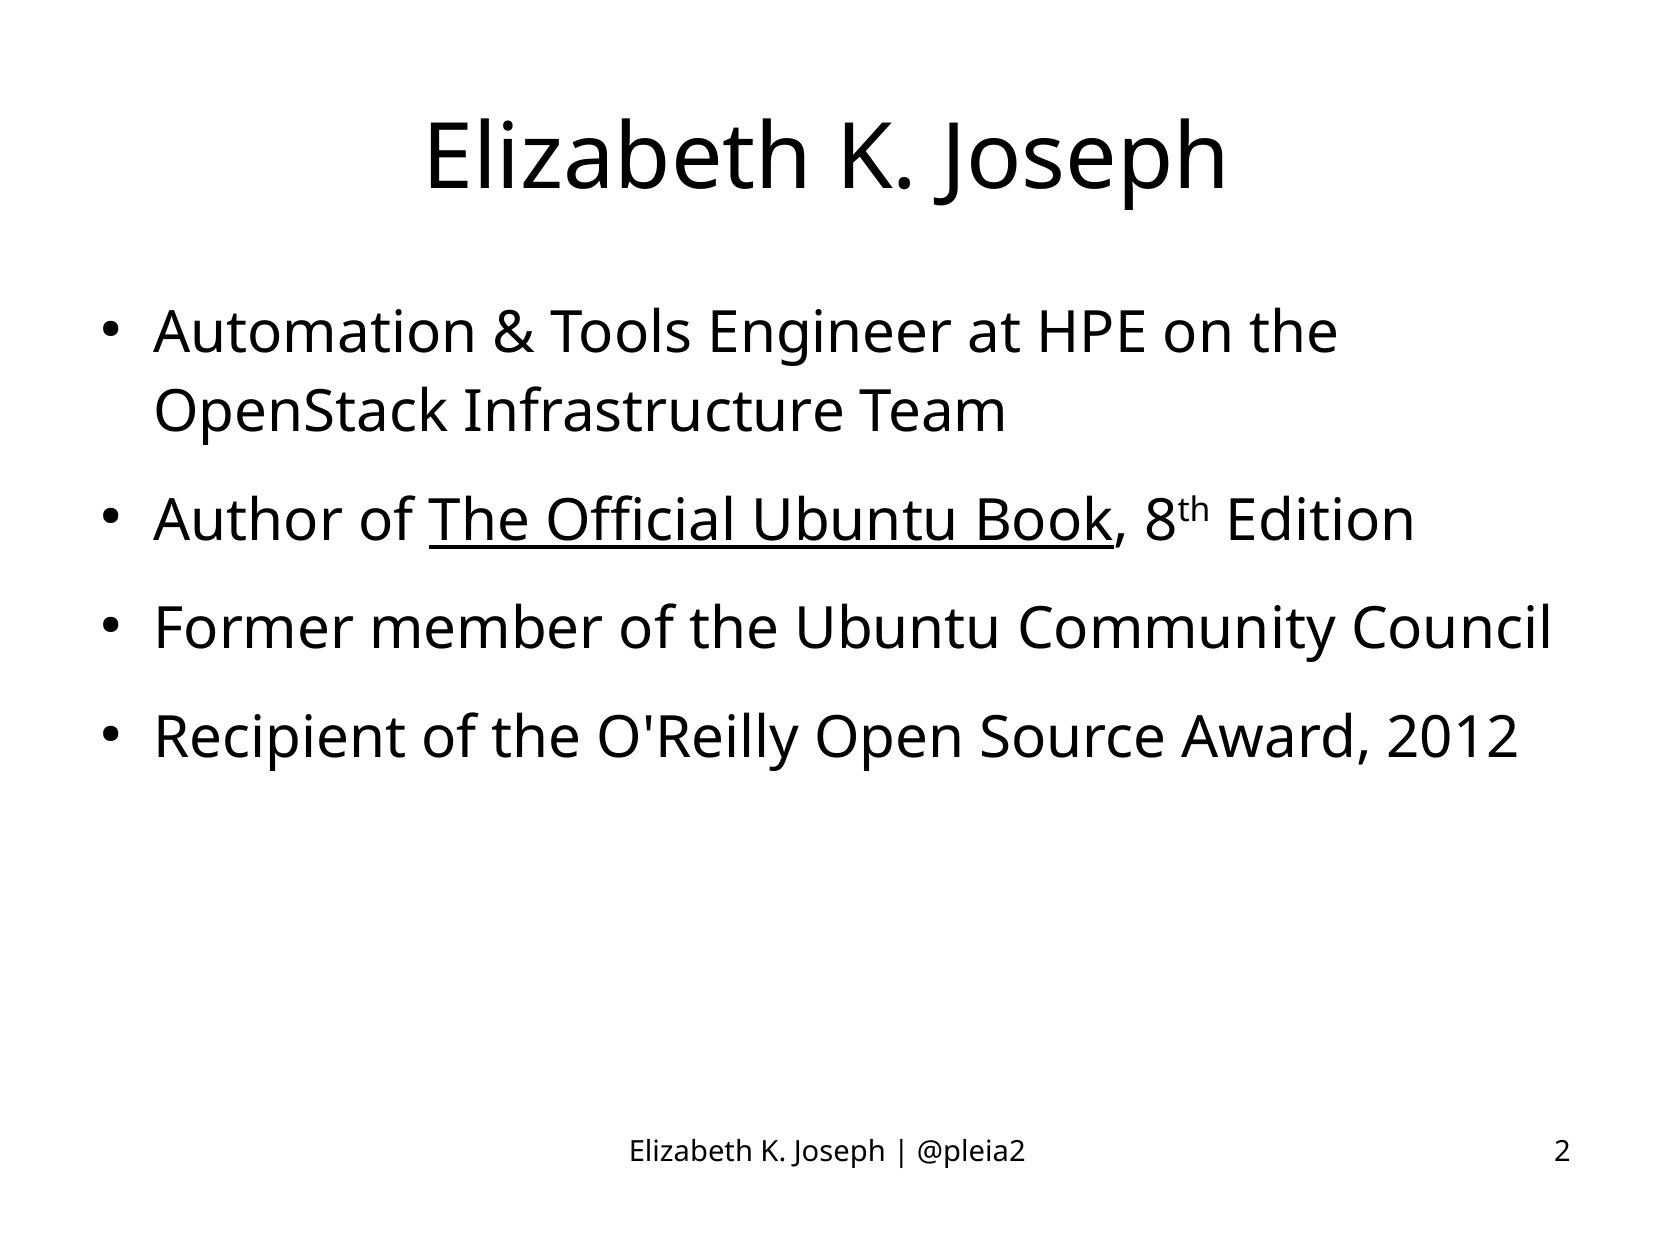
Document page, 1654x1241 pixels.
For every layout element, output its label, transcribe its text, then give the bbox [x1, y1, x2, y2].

list Automation & Tools Engineer at HPE on the OpenStack Infrastructure Team Author of The Official Ubuntu Book, 8th Edition Former member of the Ubuntu Community Council Recipient of the O'Reilly Open Source Award, 2012 [82, 290, 1571, 1010]
title Elizabeth K. Joseph [82, 49, 1571, 257]
